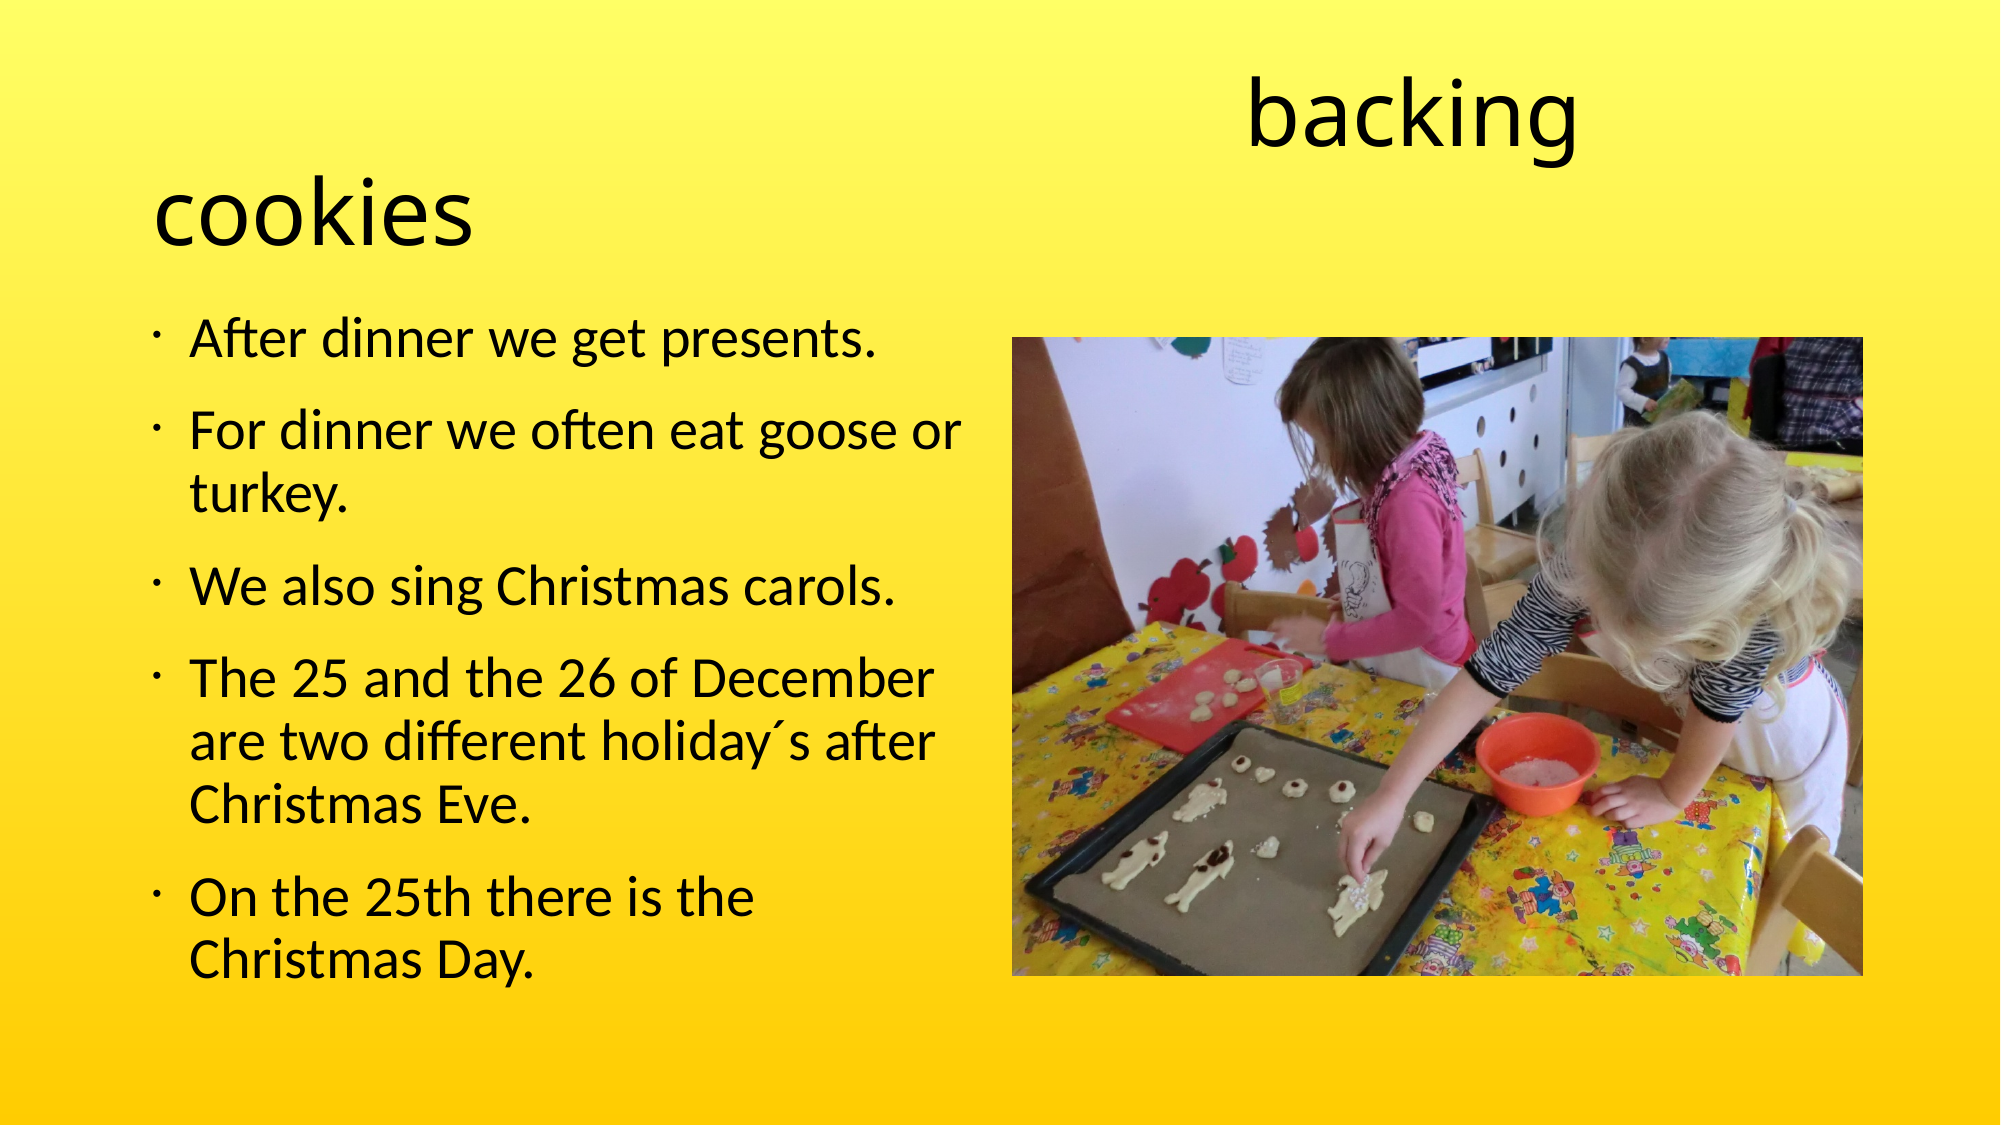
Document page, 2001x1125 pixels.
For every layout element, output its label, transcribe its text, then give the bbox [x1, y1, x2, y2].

picture [1012, 337, 1863, 976]
title backing cookies [137, 59, 1863, 278]
list After dinner we get presents. For dinner we often eat goose or turkey. We also sing Christmas carols. The 25 and the 26 of December are two different holiday´s after Christmas Eve. On the 25th there is the Christmas Day. [137, 299, 988, 1014]
